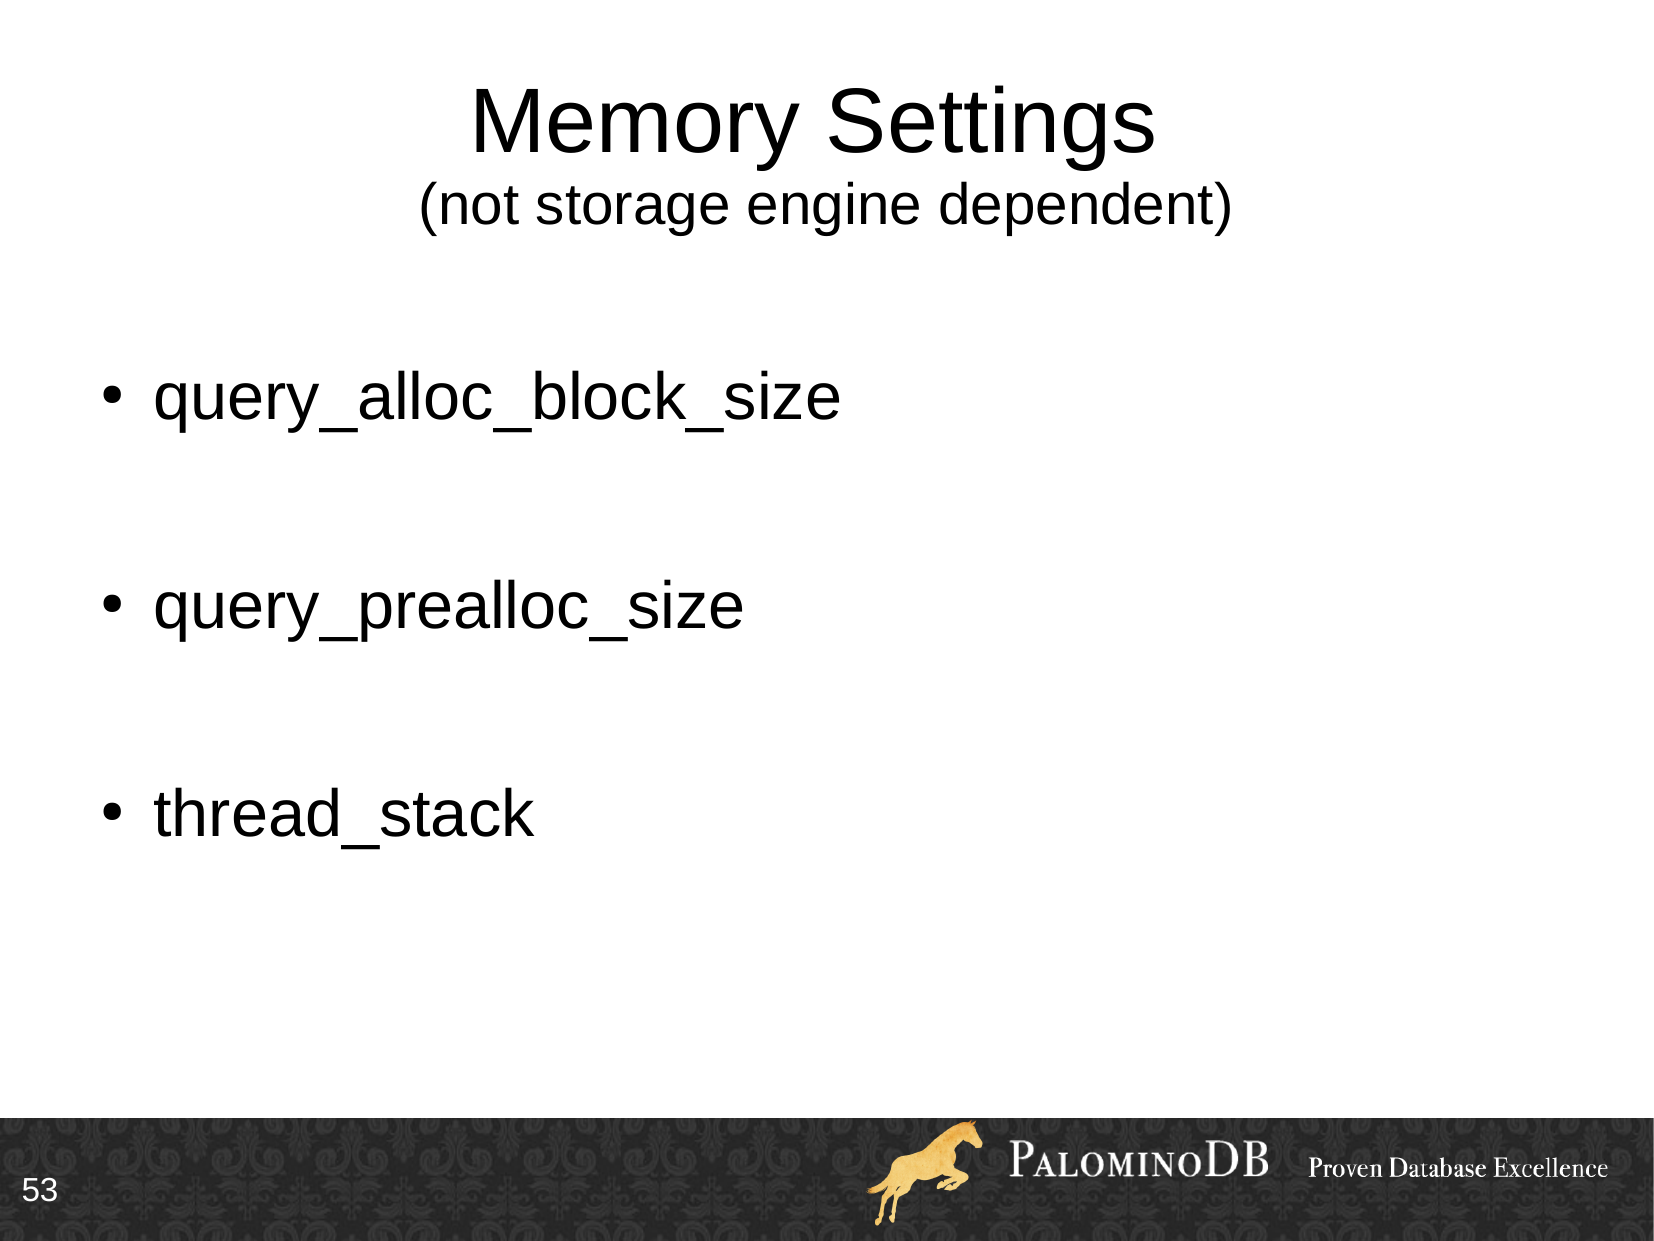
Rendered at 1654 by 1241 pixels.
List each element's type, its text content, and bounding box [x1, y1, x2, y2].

list query_alloc_block_size query_prealloc_size thread_stack [82, 254, 1571, 1076]
picture [0, 1109, 1654, 1241]
title Memory Settings (not storage engine dependent) [82, 49, 1571, 254]
